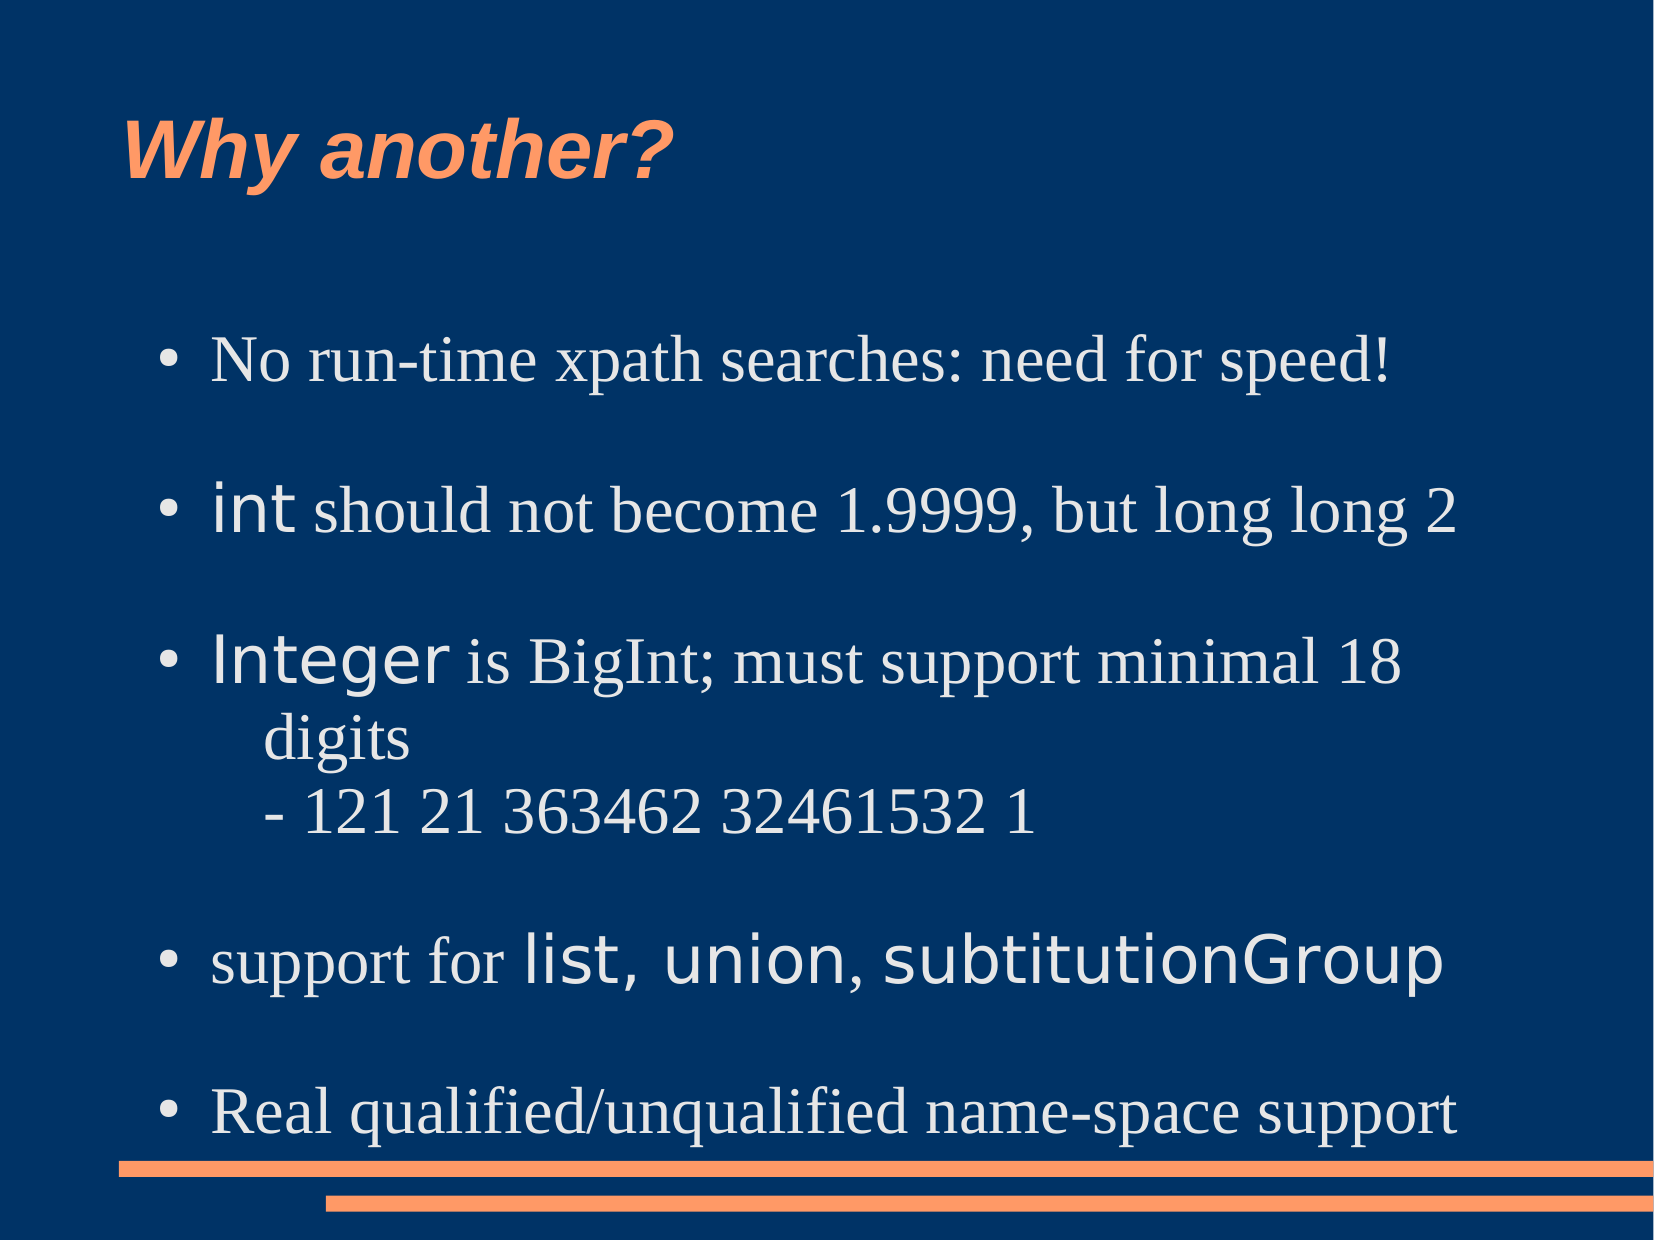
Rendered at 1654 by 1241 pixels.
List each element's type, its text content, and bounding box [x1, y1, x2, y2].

list No run-time xpath searches: need for speed! int should not become 1.9999, but long long 2 Integer is BigInt; must support minimal 18 digits - 121 21 363462 32461532 1 support for list, union, subtitutionGroup Real qualified/unqualified name-space support [121, 322, 1561, 1133]
title Why another? [121, 46, 1534, 254]
